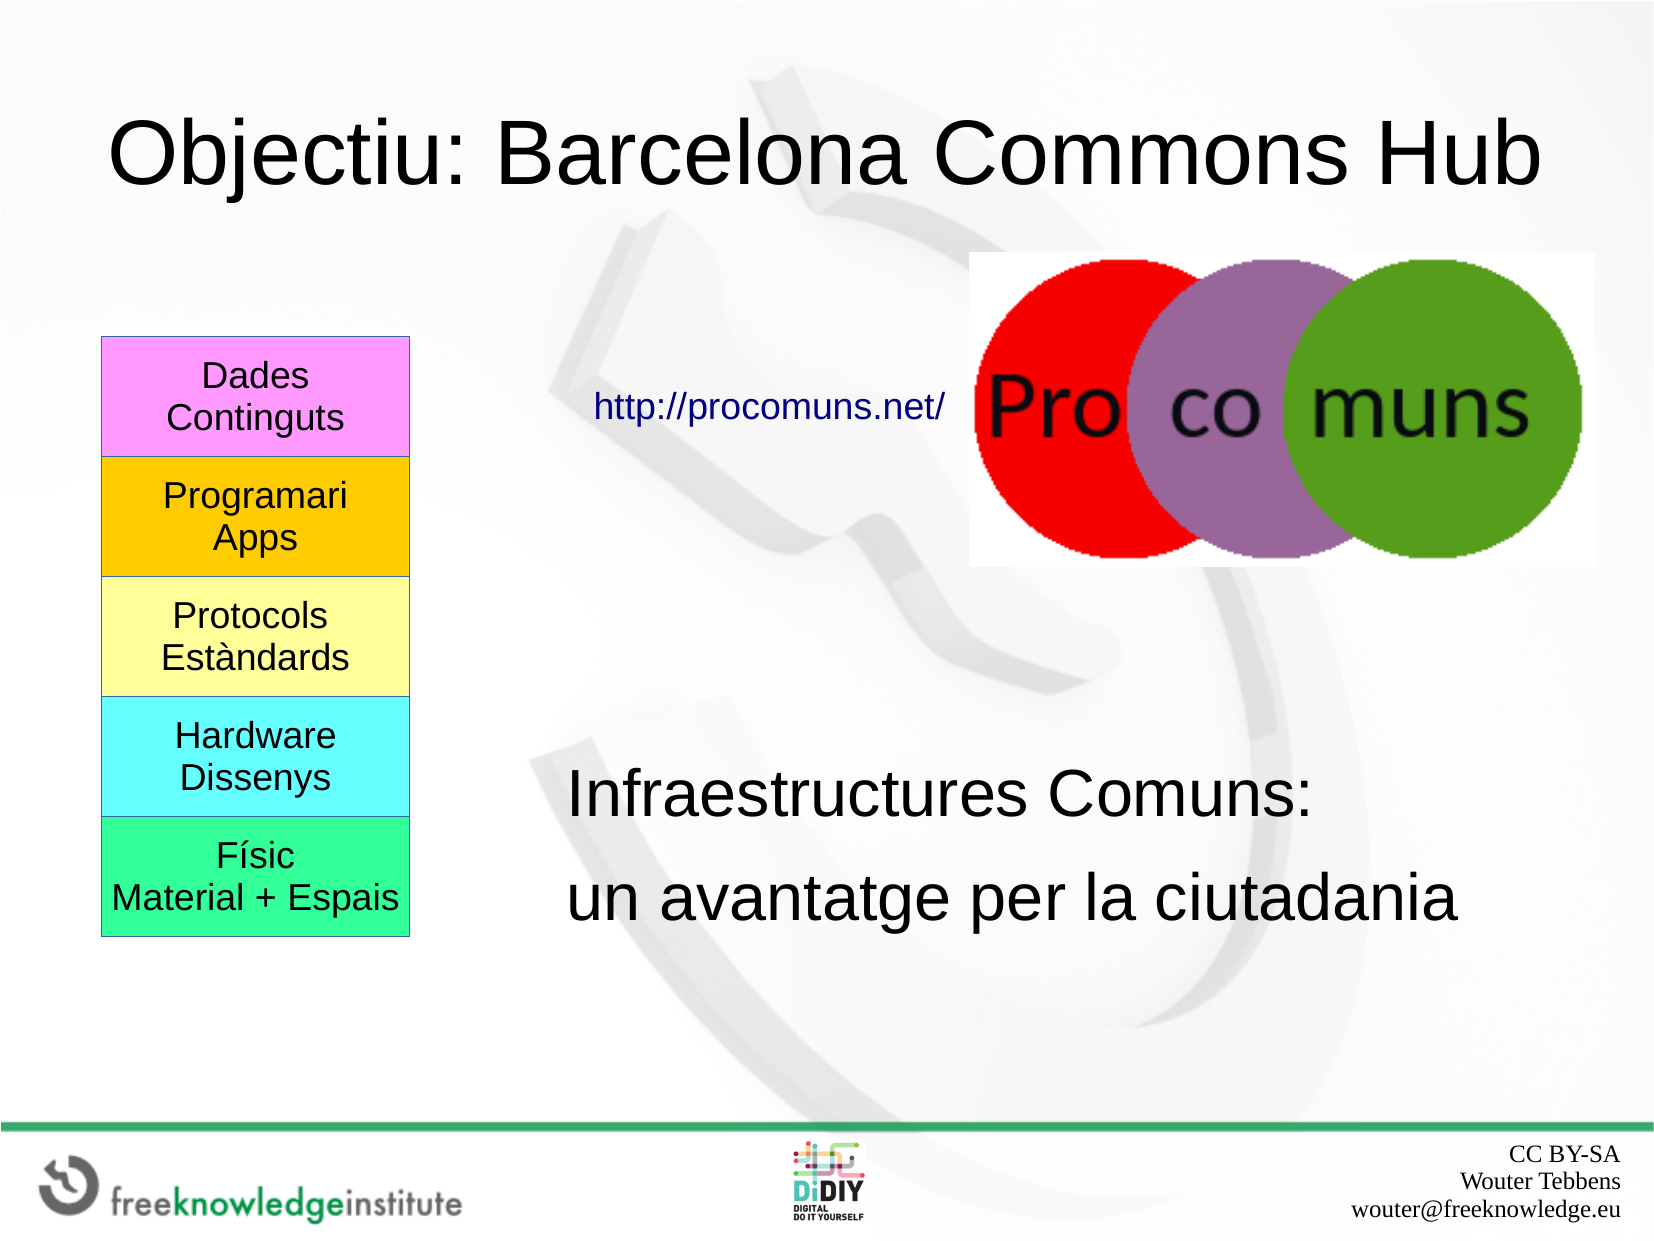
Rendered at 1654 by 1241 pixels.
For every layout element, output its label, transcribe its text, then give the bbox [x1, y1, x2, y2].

text_box Programari Apps [101, 456, 410, 576]
title Objectiu: Barcelona Commons Hub [82, 49, 1571, 257]
picture [1, 1, 1654, 1241]
text_box Dades Continguts [101, 336, 410, 456]
text_box Hardware Dissenys [101, 696, 410, 816]
text_box Protocols Estàndards [101, 576, 410, 696]
list Infraestructures Comuns: un avantatge per la ciutadania [566, 755, 1534, 954]
text_box http://procomuns.net/ [578, 377, 961, 435]
text_box Físic Material + Espais [101, 816, 410, 937]
